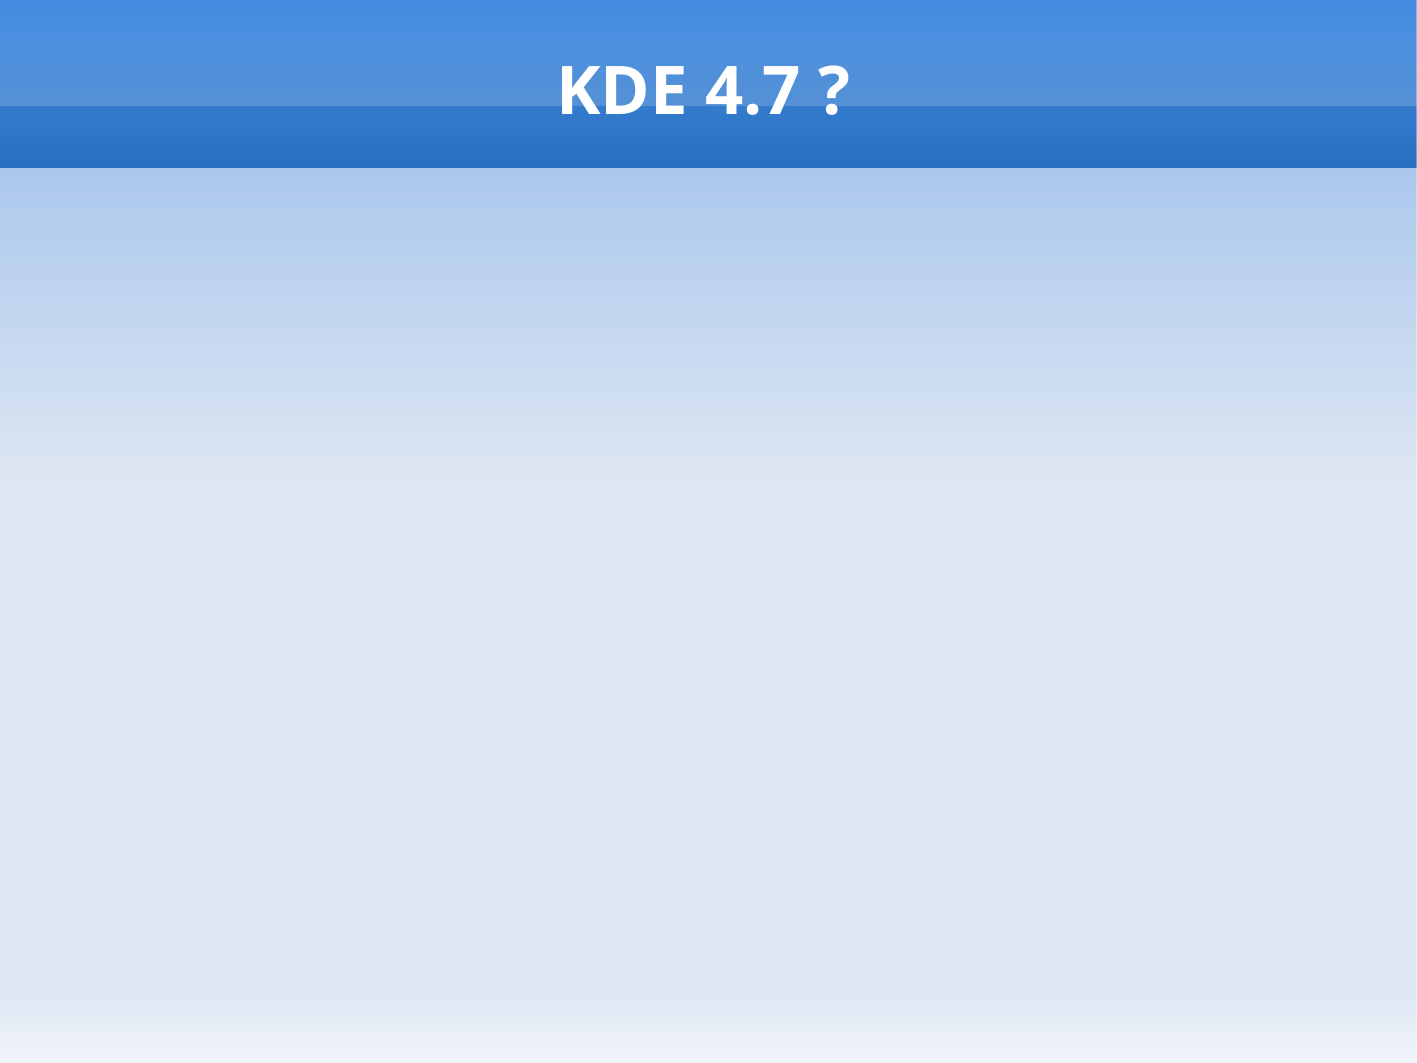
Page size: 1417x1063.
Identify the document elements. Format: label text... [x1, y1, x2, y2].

title KDE 4.7 ? [65, 0, 1341, 178]
picture [0, 0, 1417, 1063]
